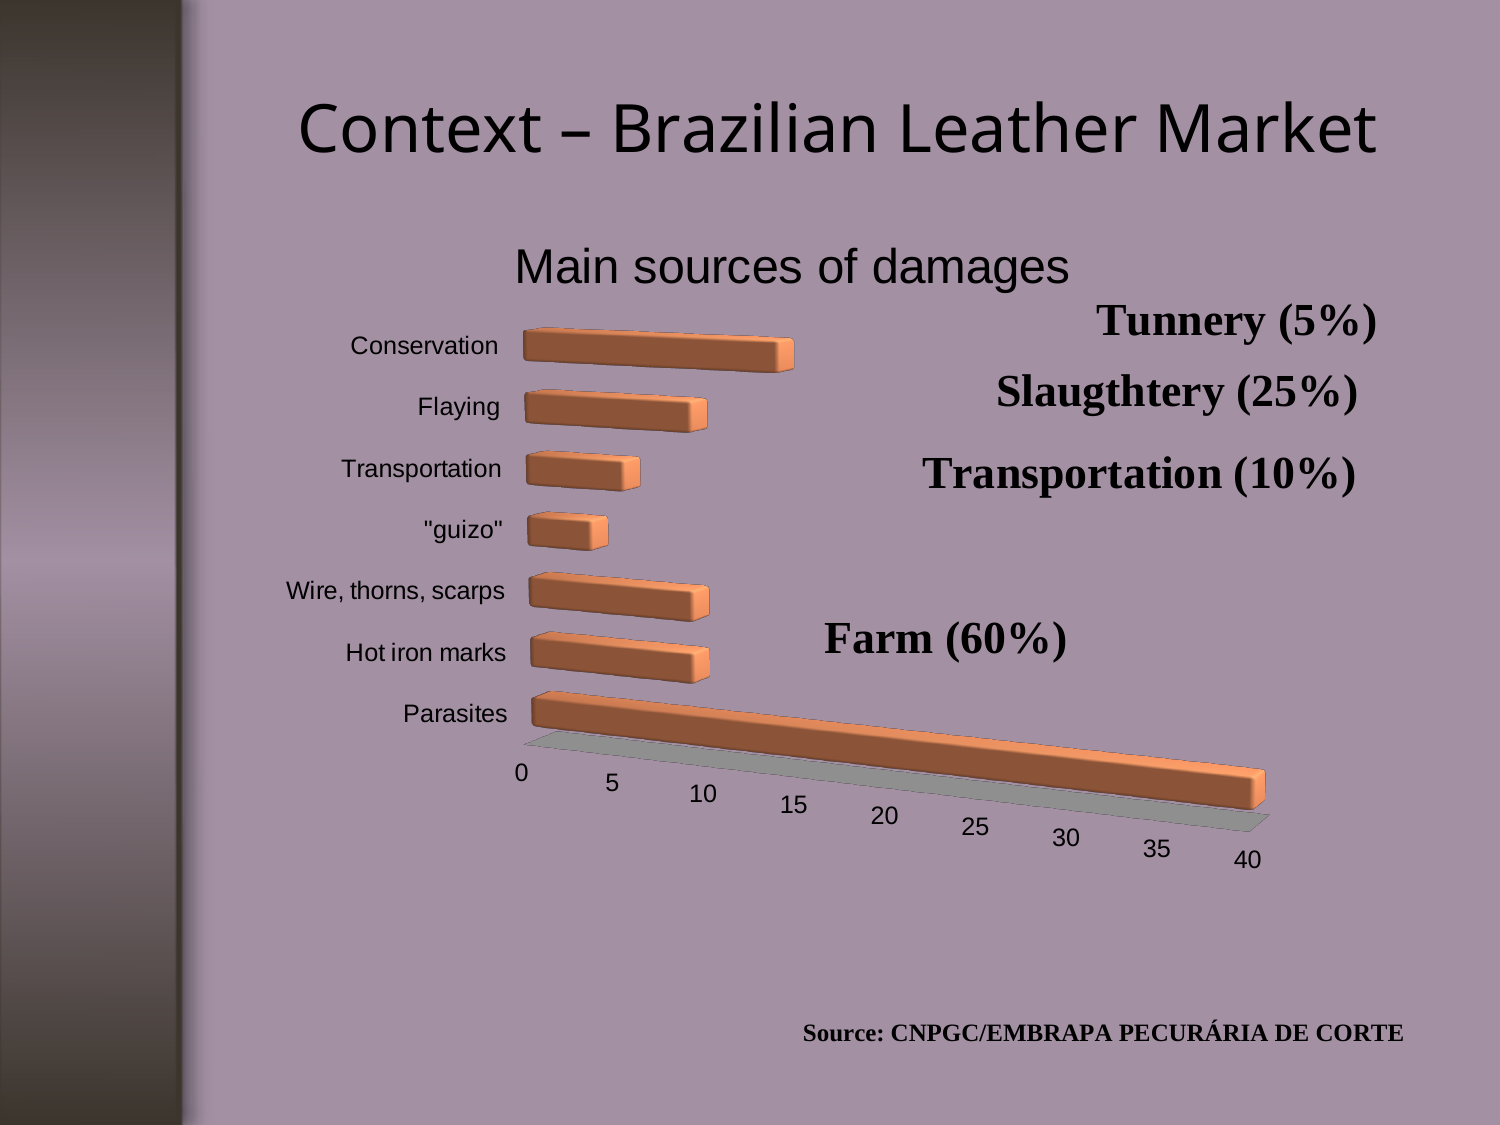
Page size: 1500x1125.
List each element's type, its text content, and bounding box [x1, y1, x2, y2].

text_box Tunnery (5%) [1096, 298, 1378, 346]
text_box Farm (60%) [824, 616, 1068, 664]
text_box Slaugthtery (25%) [996, 368, 1360, 417]
chart [234, 210, 1335, 958]
text_box Source: CNPGC/EMBRAPA PECURÁRIA DE CORTE [802, 1021, 1406, 1048]
title Context – Brazilian Leather Market [225, 33, 1451, 221]
picture [0, 0, 1500, 1125]
text_box Transportation (10%) [922, 451, 1357, 499]
